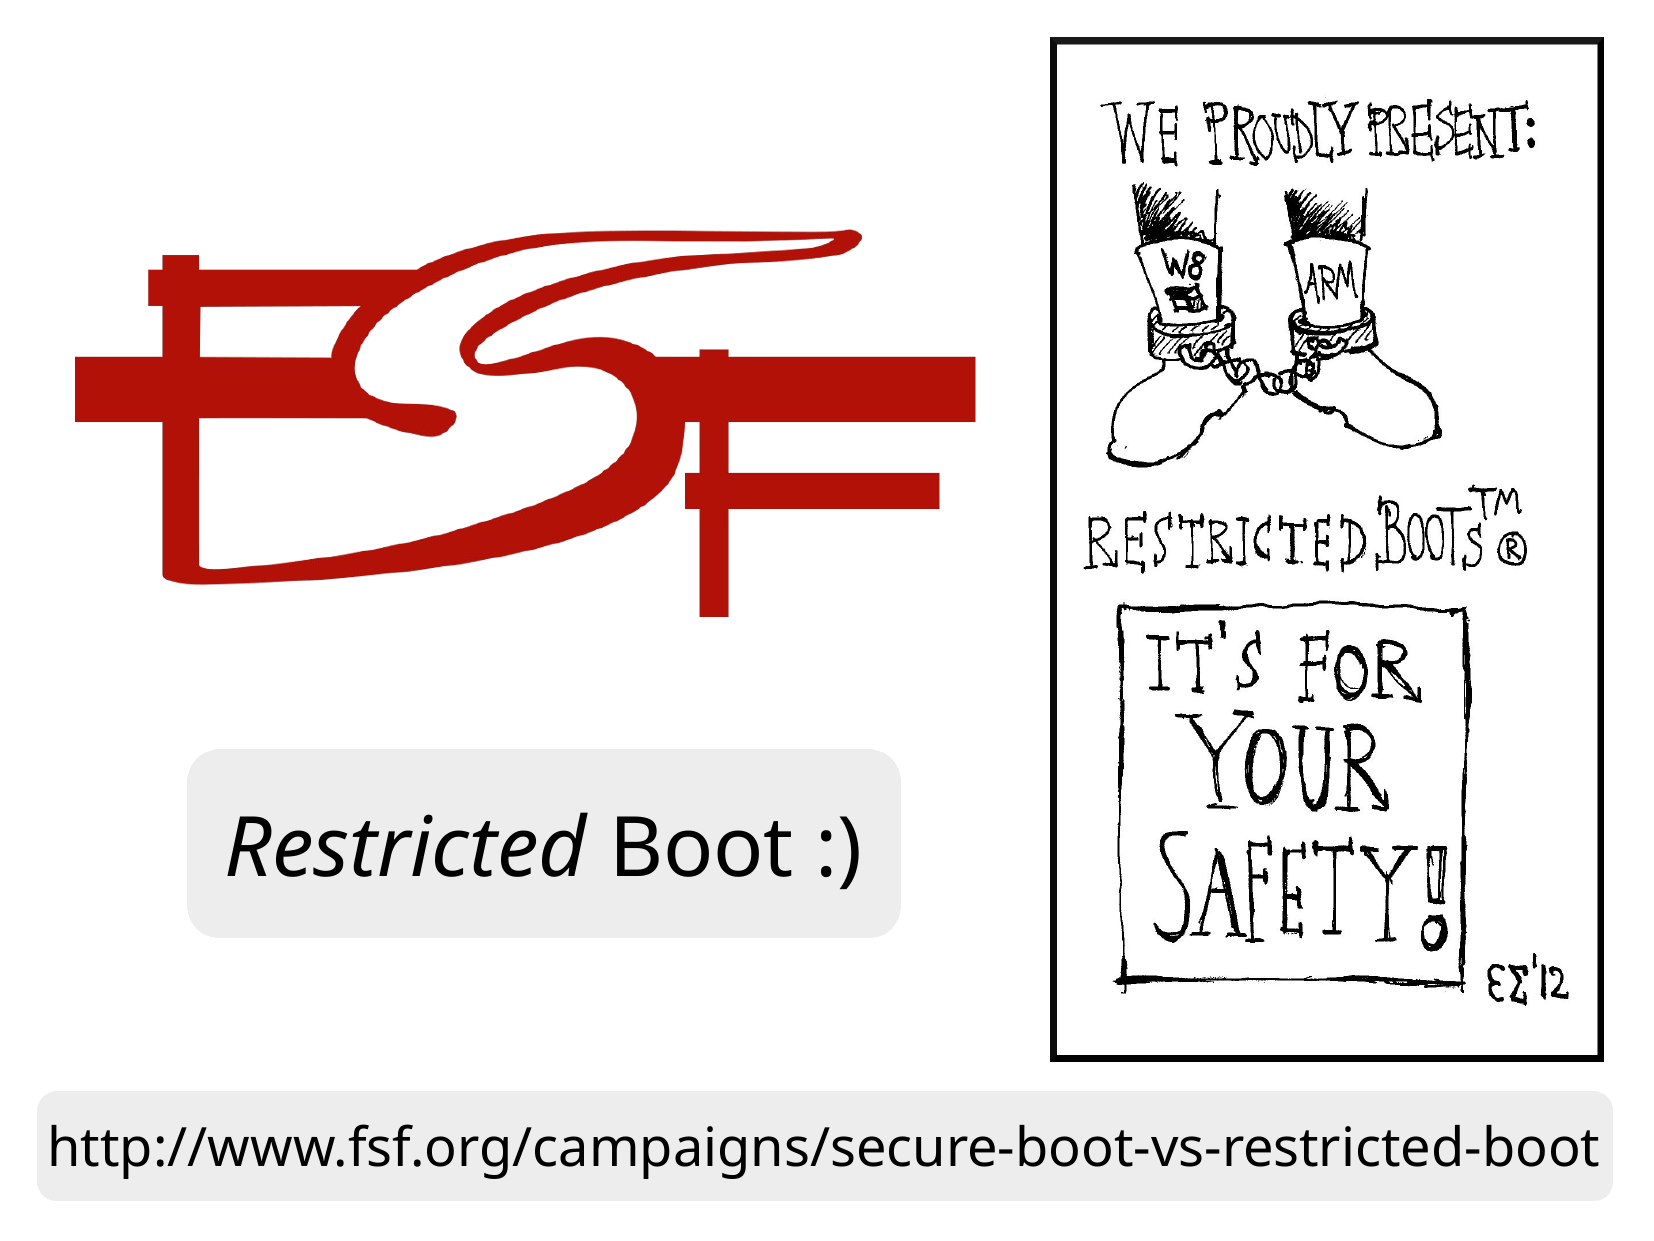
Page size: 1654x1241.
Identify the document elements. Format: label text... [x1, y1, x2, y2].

text_box Restricted Boot :) [201, 749, 884, 757]
picture [1050, 37, 1604, 1062]
picture [75, 226, 976, 617]
text_box http://www.fsf.org/campaigns/secure-boot-vs-restricted-boot [48, 1091, 1601, 1096]
